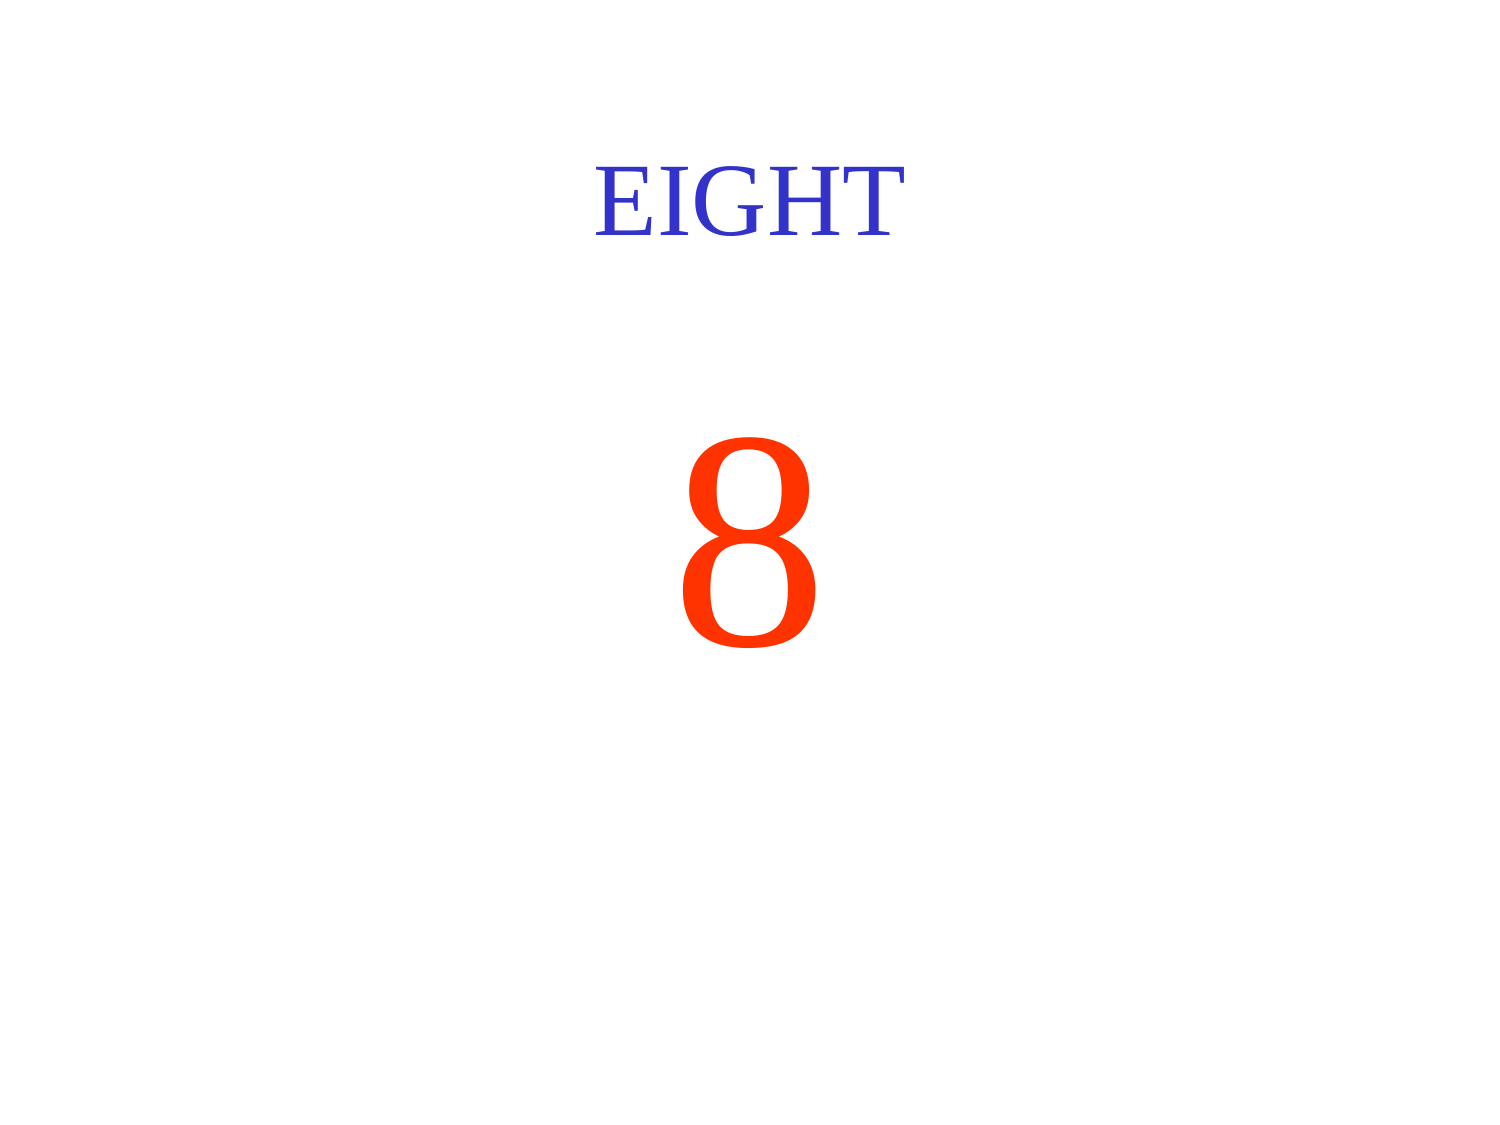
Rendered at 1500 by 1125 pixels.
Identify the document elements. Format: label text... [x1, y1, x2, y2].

list 8 [112, 324, 1388, 1000]
title EIGHT [112, 99, 1388, 288]
